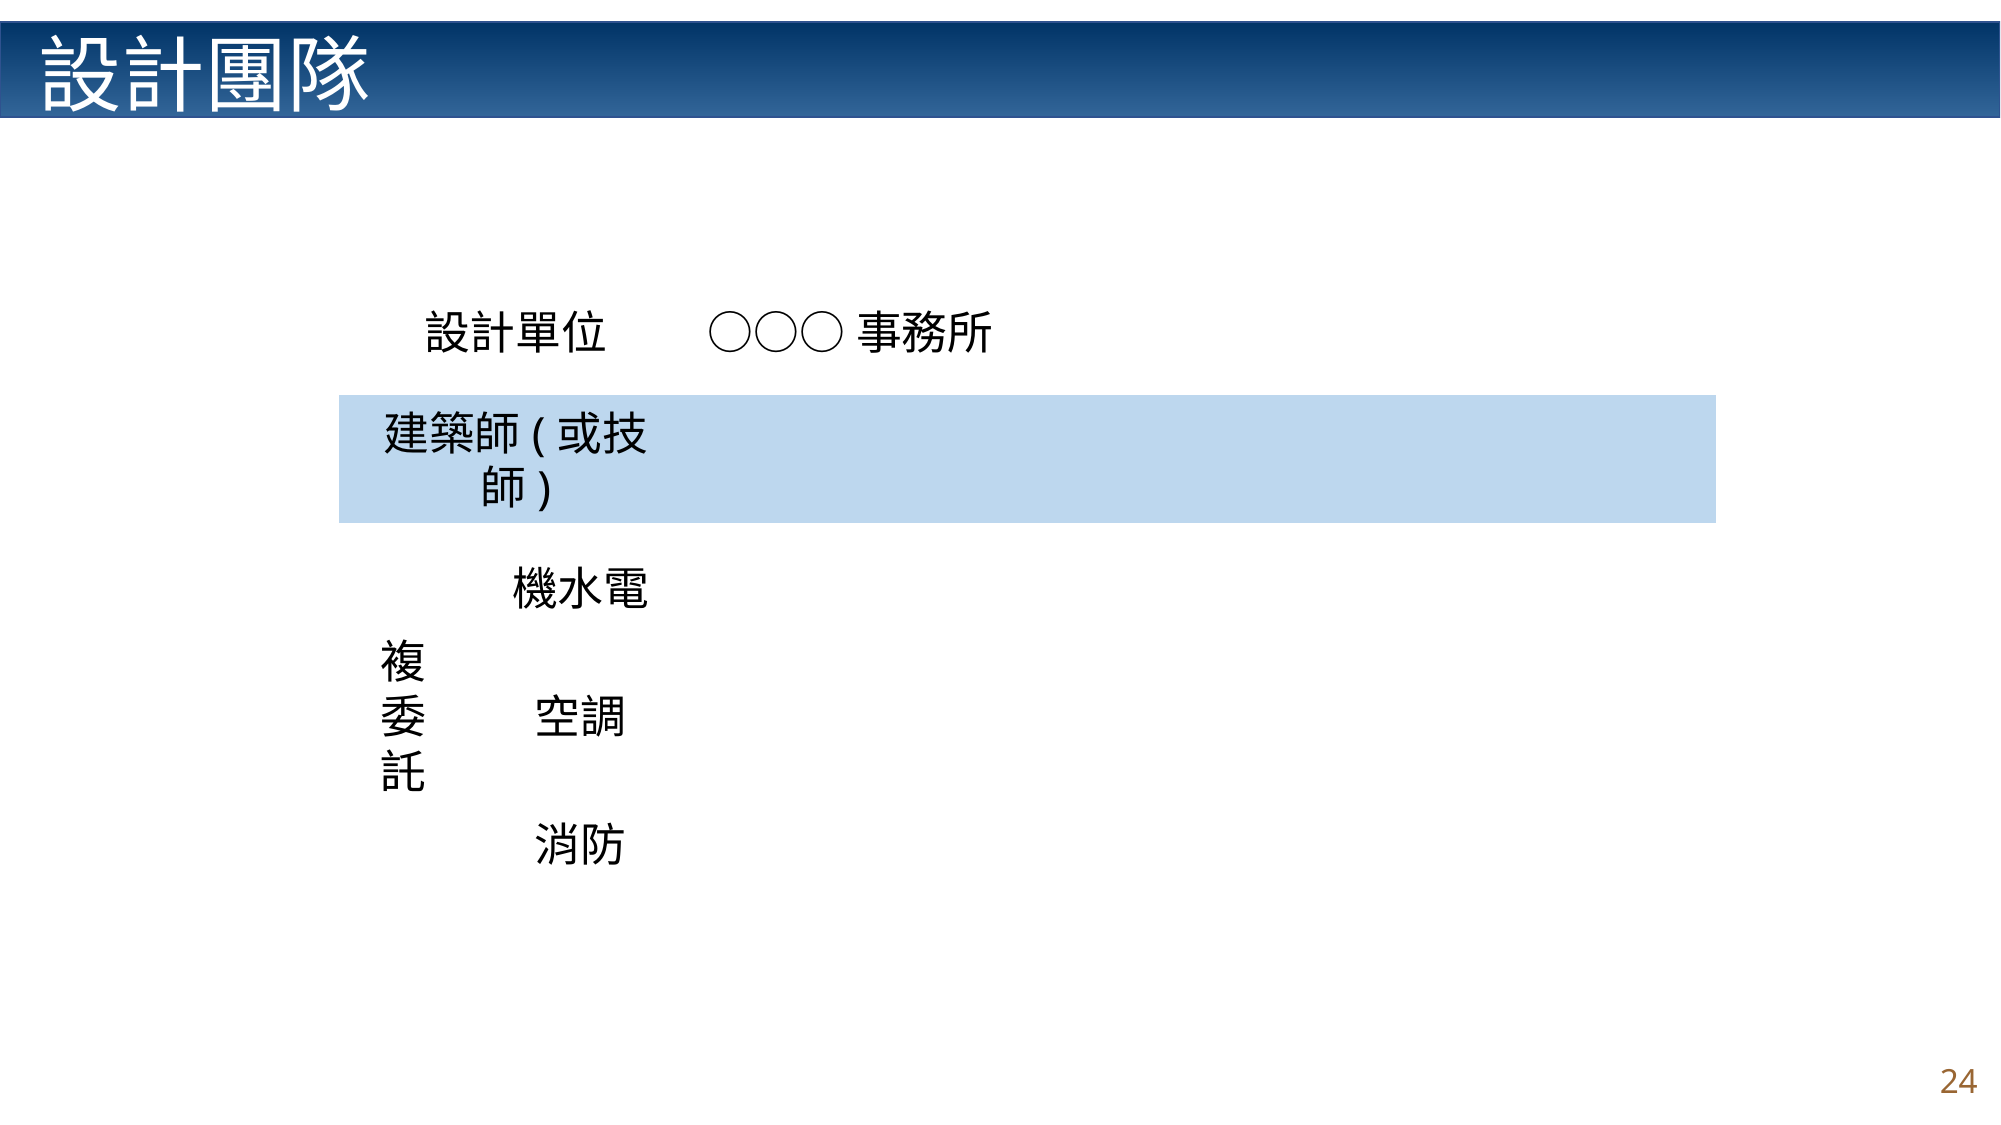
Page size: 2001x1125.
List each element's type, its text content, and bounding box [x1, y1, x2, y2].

table_cell [693, 395, 1716, 523]
table_cell [693, 523, 1716, 651]
text_box 設計團隊 [136, 88, 152, 101]
table_cell 複 委 託 [339, 523, 468, 907]
table_cell 機水電 [468, 523, 693, 651]
table_cell [693, 651, 1716, 779]
table_cell 空調 [468, 651, 693, 779]
text_box 設計團隊 [51, 88, 65, 101]
text_box 設計團隊 [82, 78, 105, 93]
table_cell 消防 [468, 779, 693, 907]
table_header ○○○事務所 [693, 267, 1716, 395]
table_cell 建築師(或技師) [339, 395, 693, 523]
table_cell [693, 779, 1716, 907]
text_box 設計團隊 [218, 44, 273, 102]
table_header 設計單位 [339, 267, 693, 395]
text_box 設計團隊 [23, 14, 1863, 107]
